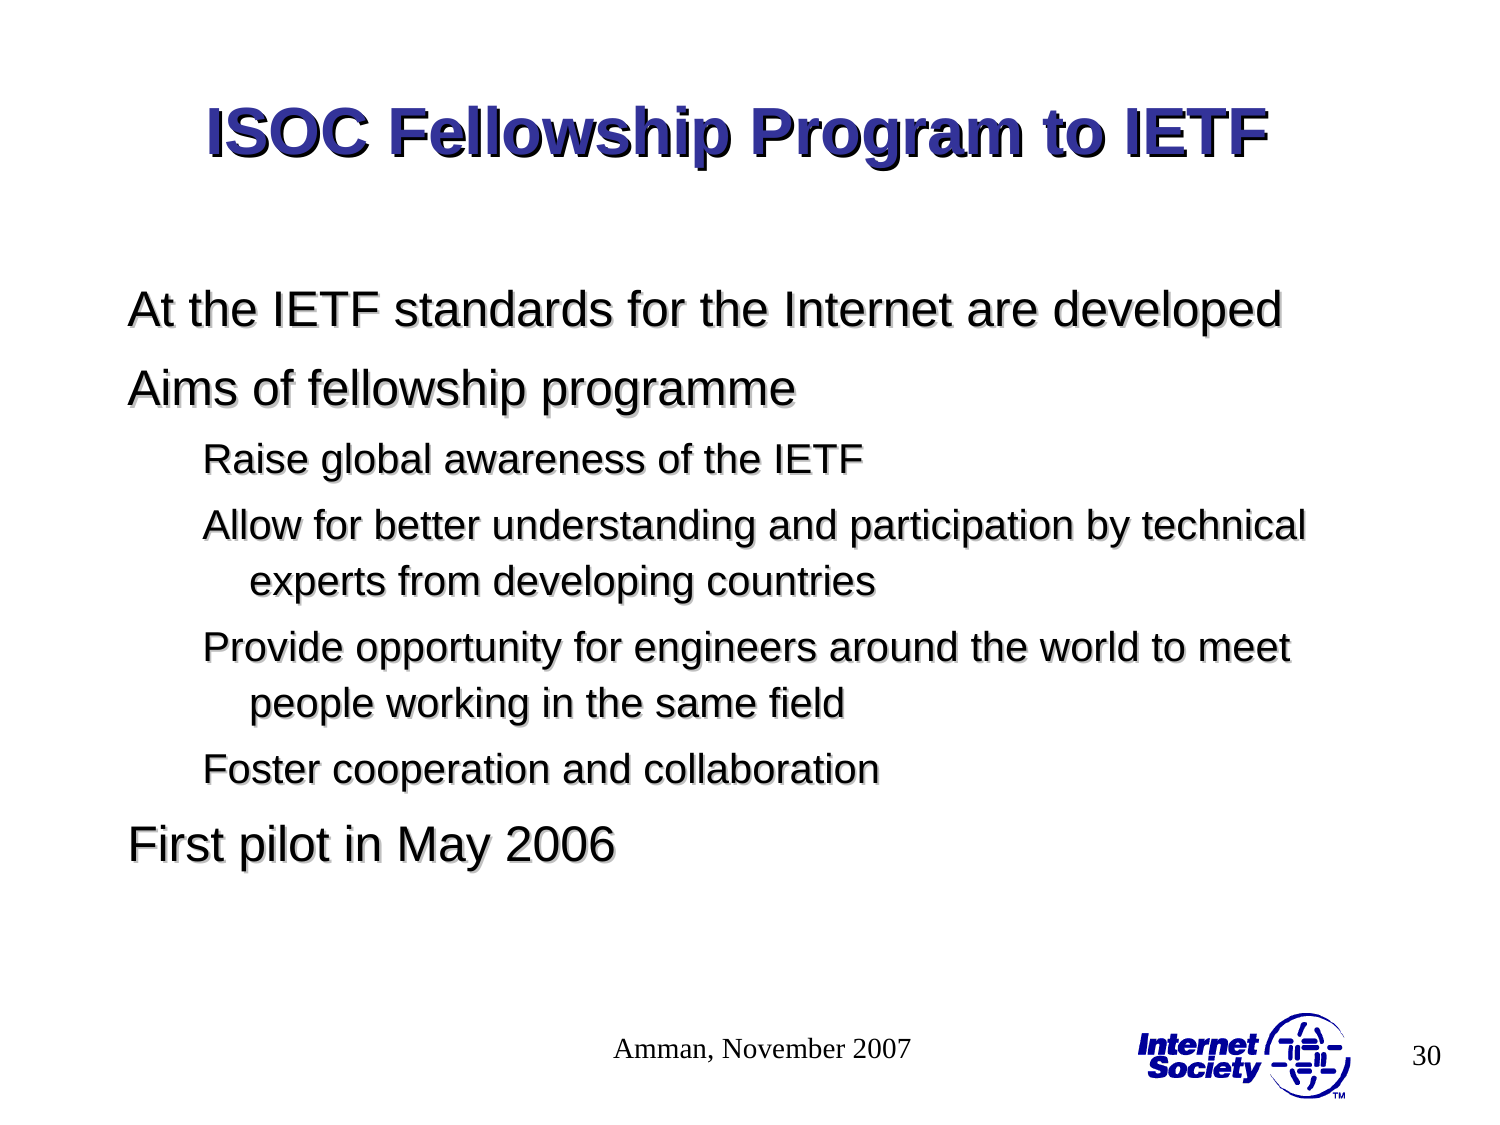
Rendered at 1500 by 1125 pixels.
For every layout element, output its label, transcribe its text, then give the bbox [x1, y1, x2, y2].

picture [1137, 1012, 1351, 1099]
title ISOC Fellowship Program to IETF [99, 37, 1375, 225]
list At the IETF standards for the Internet are developed Aims of fellowship programme Raise global awareness of the IETF Allow for better understanding and participation by technical experts from developing countries Provide opportunity for engineers around the world to meet people working in the same field Foster cooperation and collaboration First pilot in May 2006 [112, 262, 1388, 1001]
